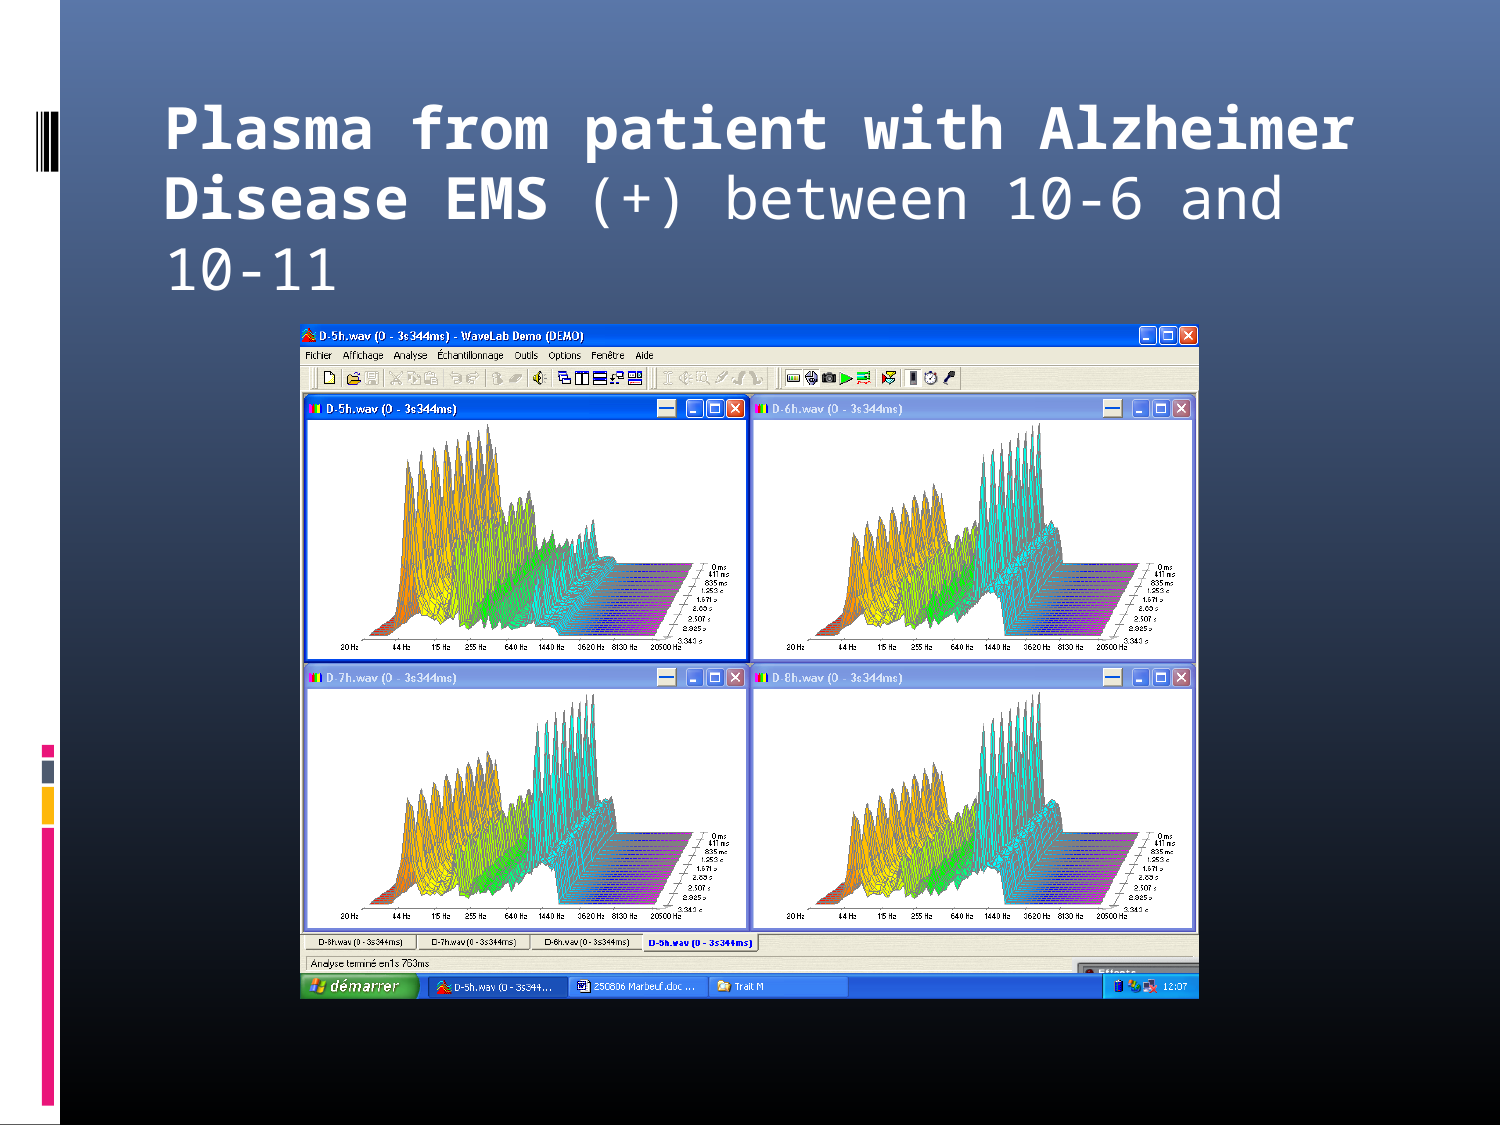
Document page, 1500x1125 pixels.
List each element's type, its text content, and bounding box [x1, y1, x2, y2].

picture [300, 324, 1199, 999]
text_box Plasma from patient with Alzheimer Disease EMS (+) between 10-6 and 10-11 [150, 84, 1426, 310]
